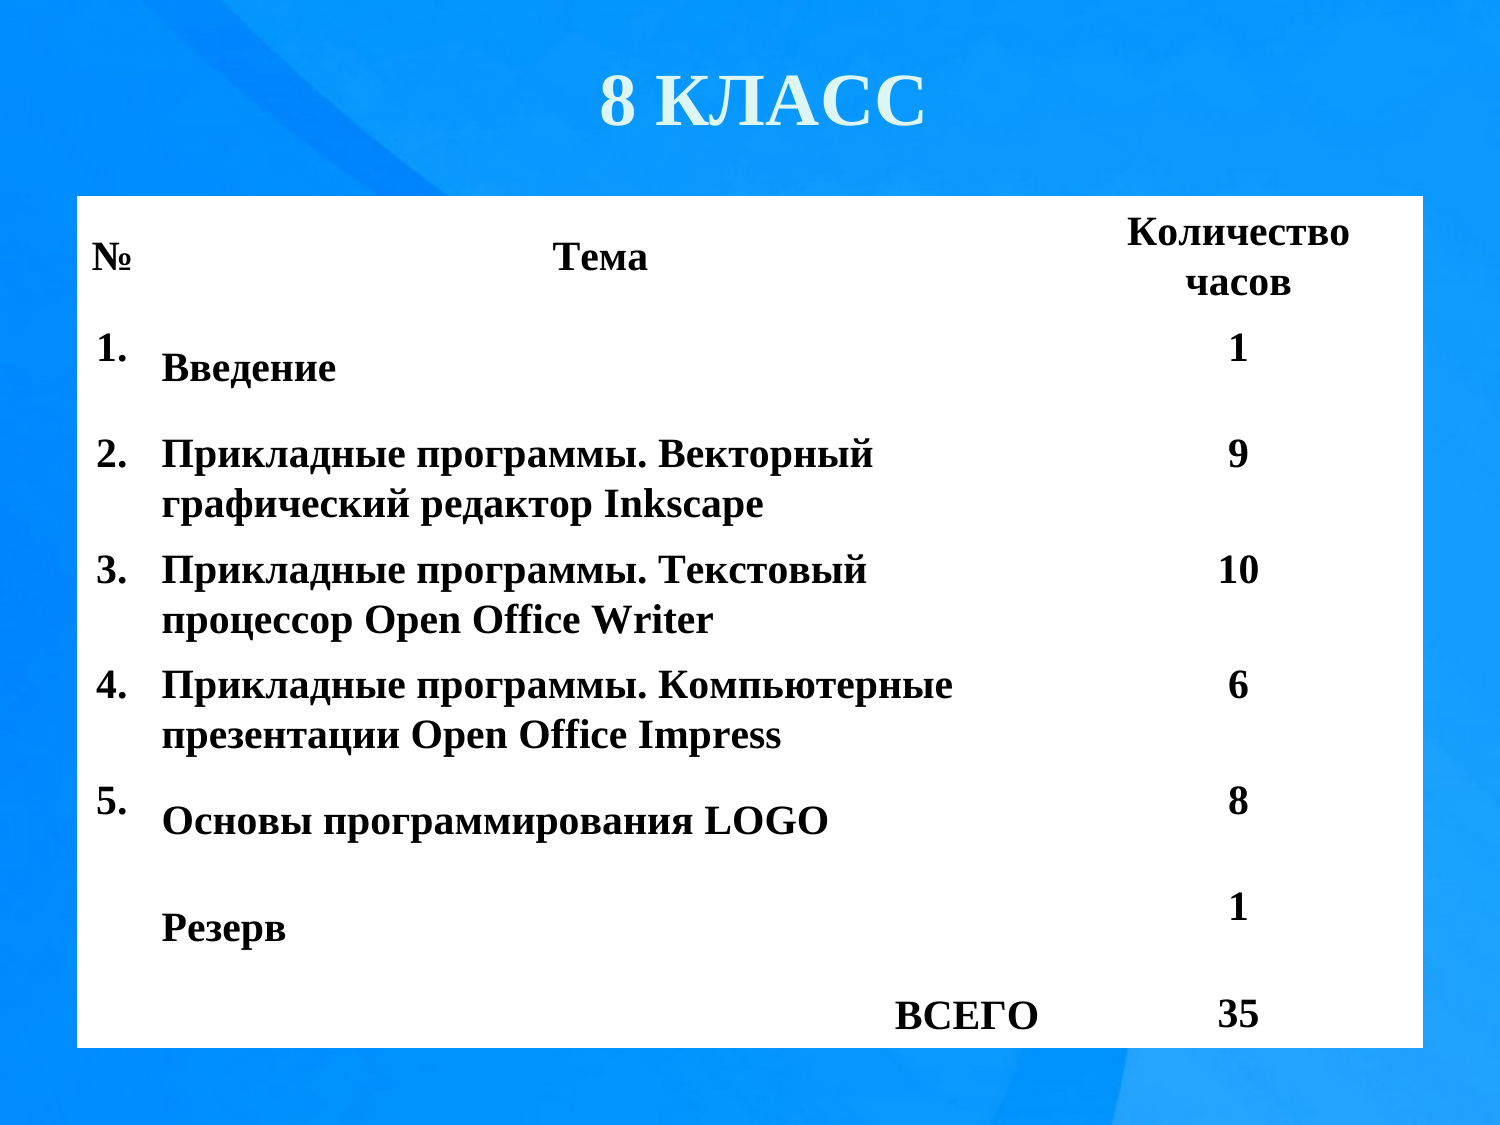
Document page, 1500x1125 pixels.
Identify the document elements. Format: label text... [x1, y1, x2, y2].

table_header № [77, 196, 147, 312]
table_cell 8 [1054, 765, 1423, 871]
text_box 8 КЛАСС [584, 42, 944, 196]
table_cell 1. [77, 312, 147, 418]
table_cell [77, 871, 147, 979]
table_cell Резерв [147, 871, 1054, 979]
table_cell 6 [1054, 649, 1423, 765]
table_cell 1 [1054, 312, 1423, 418]
table_cell Прикладные программы. Векторный графический редактор Inkscape [147, 418, 1054, 534]
table_cell 10 [1054, 534, 1423, 649]
table_cell ВСЕГО [147, 979, 1054, 1048]
picture [0, 0, 1500, 1125]
table_cell 2. [77, 418, 147, 534]
table_cell 35 [1054, 979, 1423, 1048]
table_header Количество часов [1054, 196, 1423, 312]
table_cell 5. [77, 765, 147, 871]
table_cell Прикладные программы. Текстовый процессор Open Office Writer [147, 534, 1054, 649]
table_cell Прикладные программы. Компьютерные презентации Open Office Impress [147, 649, 1054, 765]
table_cell 1 [1054, 871, 1423, 979]
table_cell Основы программирования LOGO [147, 765, 1054, 871]
table_header Тема [147, 196, 1054, 312]
table_cell 9 [1054, 418, 1423, 534]
table_cell Введение [147, 312, 1054, 418]
table_cell 4. [77, 649, 147, 765]
table_cell [77, 979, 147, 1048]
table_cell 3. [77, 534, 147, 649]
